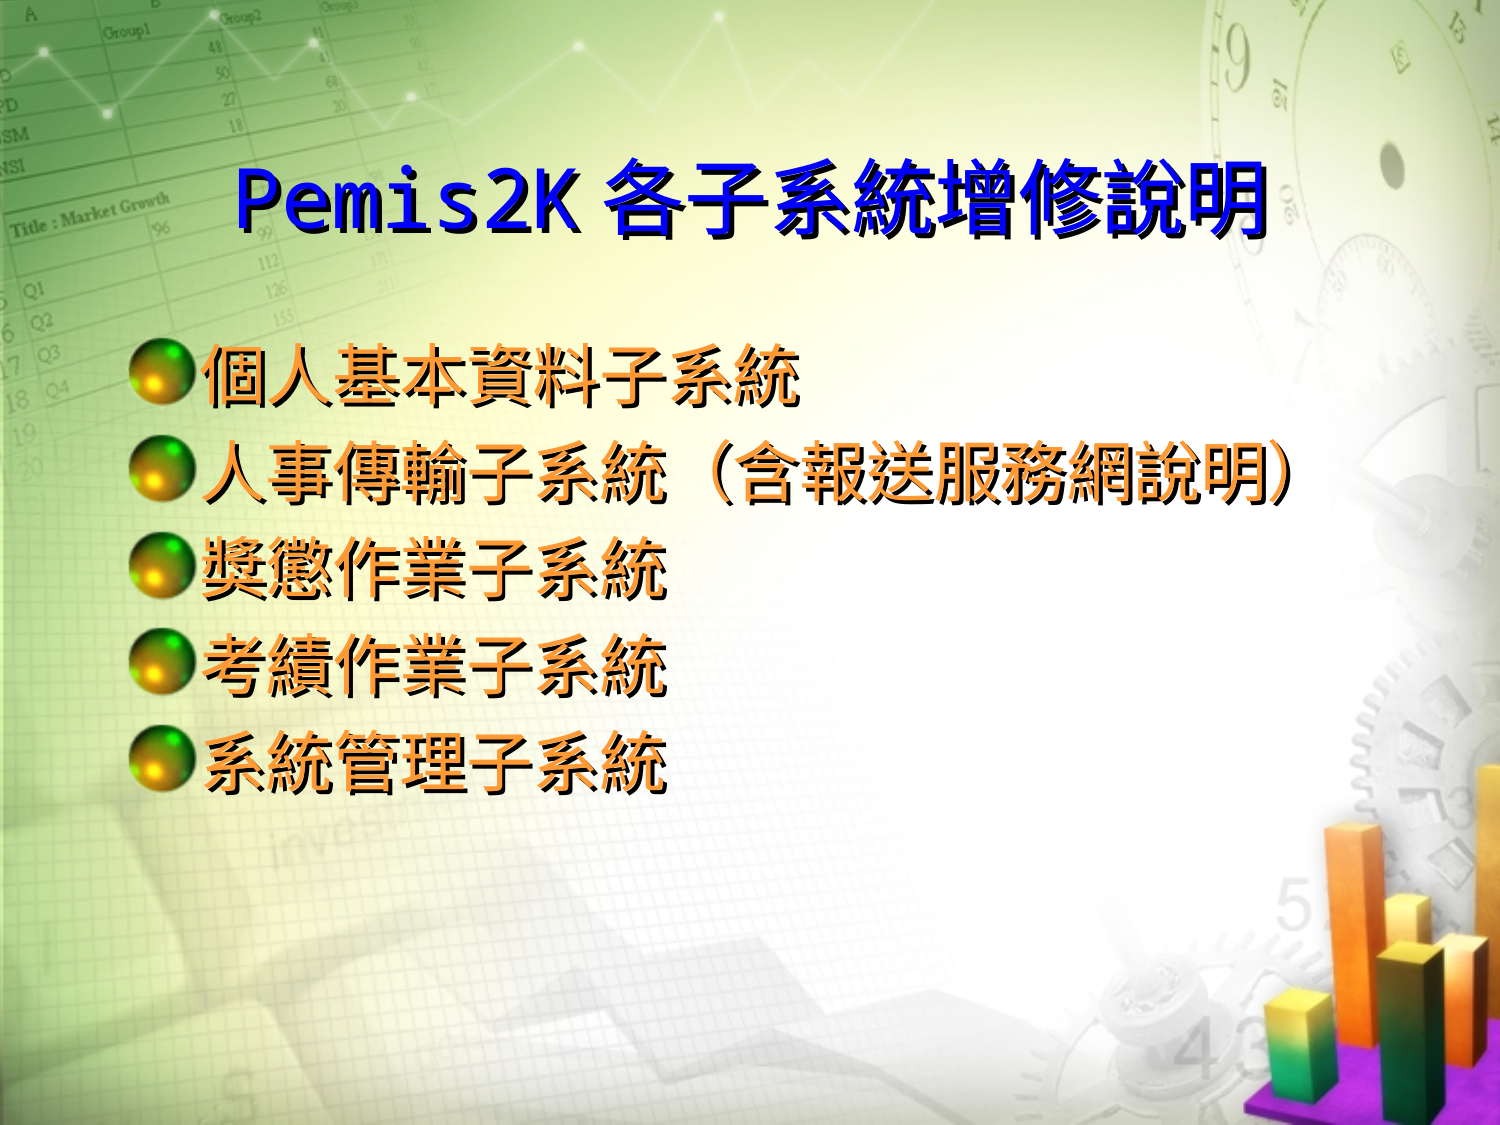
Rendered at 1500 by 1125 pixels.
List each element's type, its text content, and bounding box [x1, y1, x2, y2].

picture [0, 0, 1500, 1125]
list 個人基本資料子系統 人事傳輸子系統（含報送服務網說明） 獎懲作業子系統 考績作業子系統 系統管理子系統 [112, 324, 1388, 1000]
title Pemis2K各子系統增修說明 [112, 101, 1388, 290]
